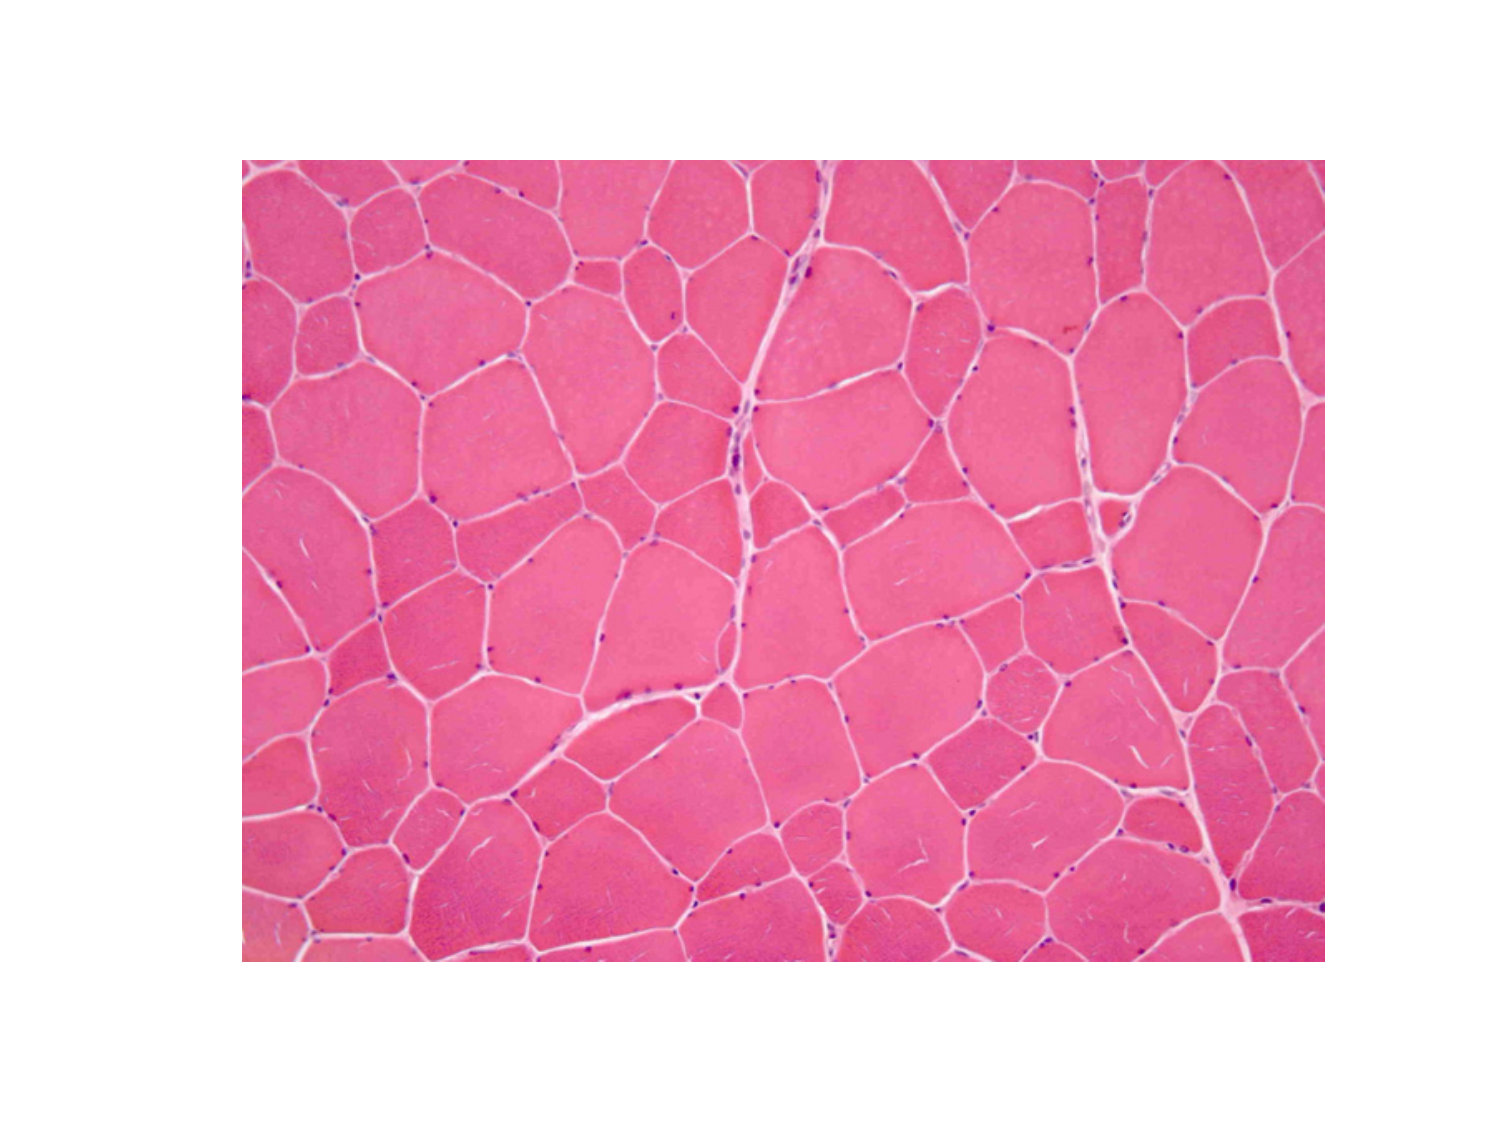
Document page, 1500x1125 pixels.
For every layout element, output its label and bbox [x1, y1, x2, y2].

picture [242, 160, 1325, 962]
